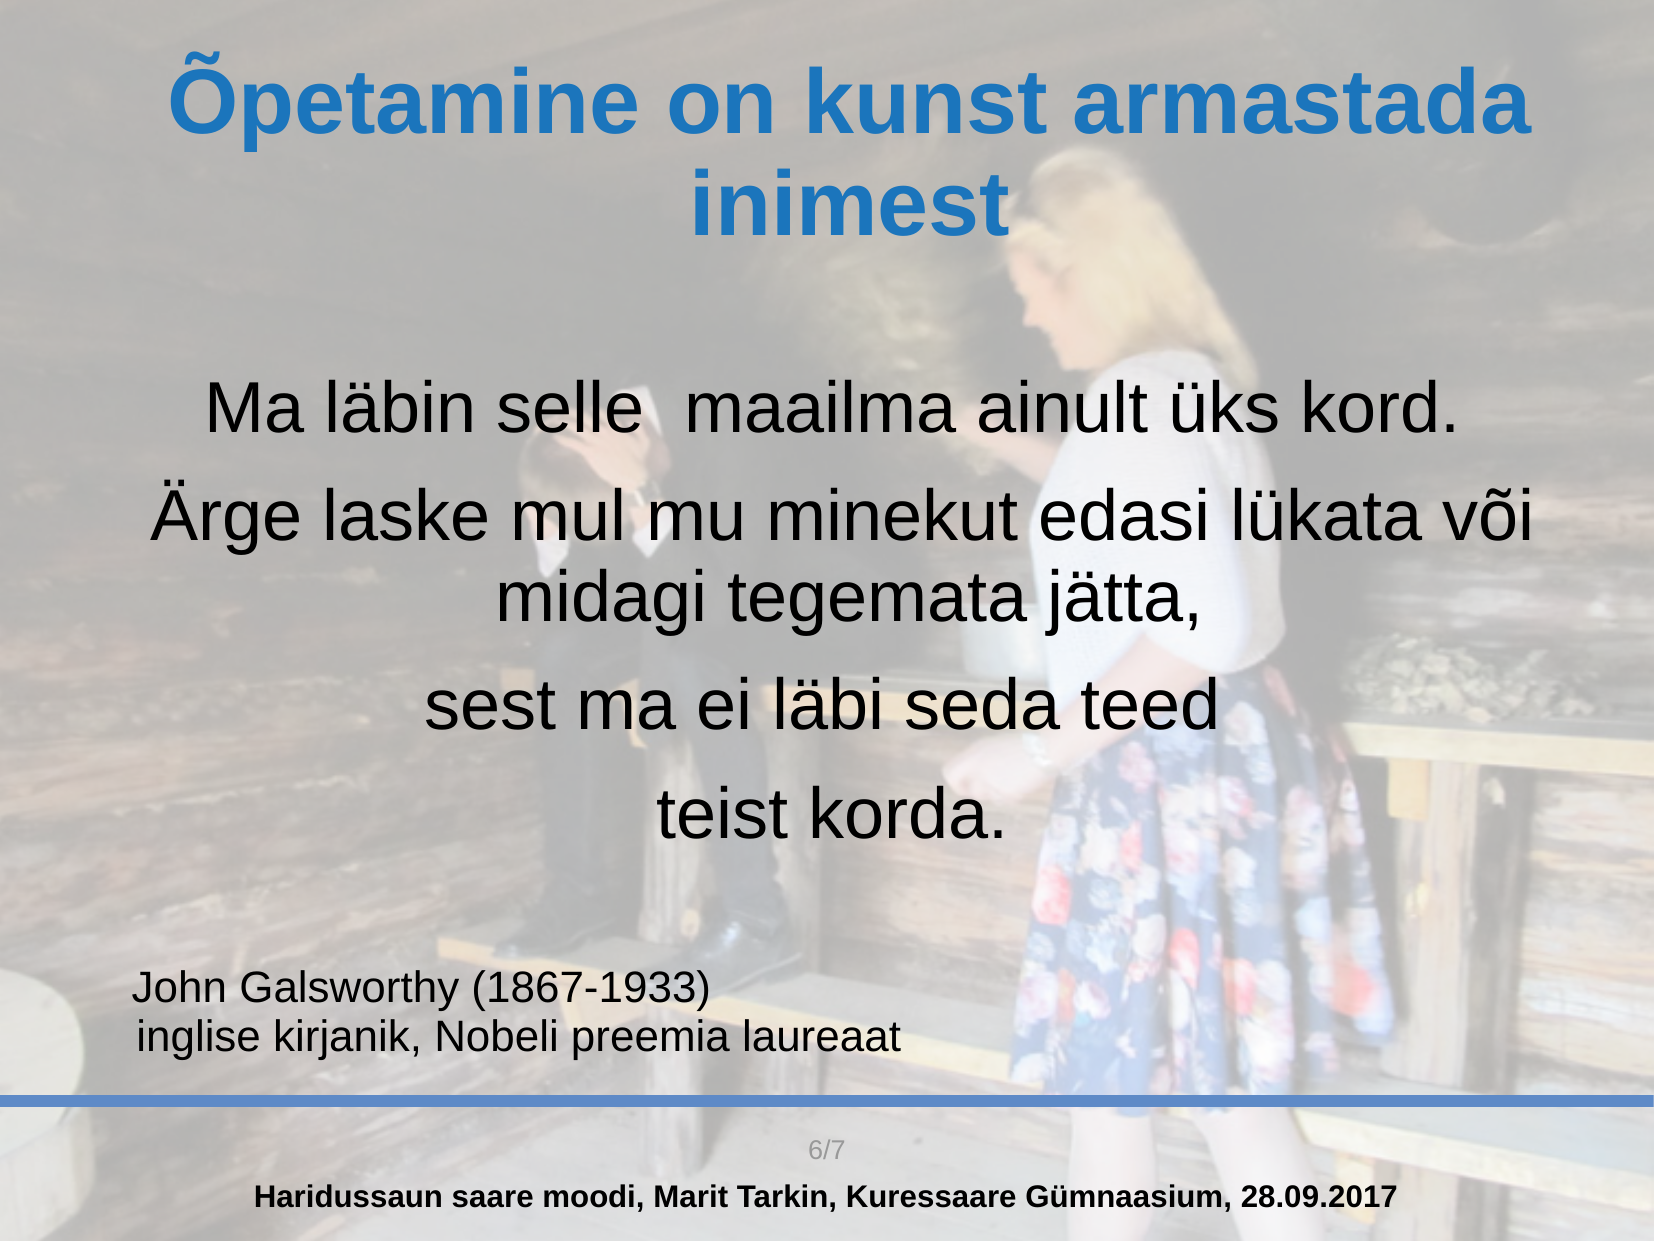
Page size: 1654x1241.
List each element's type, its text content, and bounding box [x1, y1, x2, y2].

list Ma läbin selle maailma ainult üks kord. Ärge laske mul mu minekut edasi lükata või midagi tegemata jätta, sest ma ei läbi seda teed teist korda. John Galsworthy (1867-1933) inglise kirjanik, Nobeli preemia laureaat [82, 247, 1583, 1067]
title Õpetamine on kunst armastada inimest [82, 0, 1583, 247]
